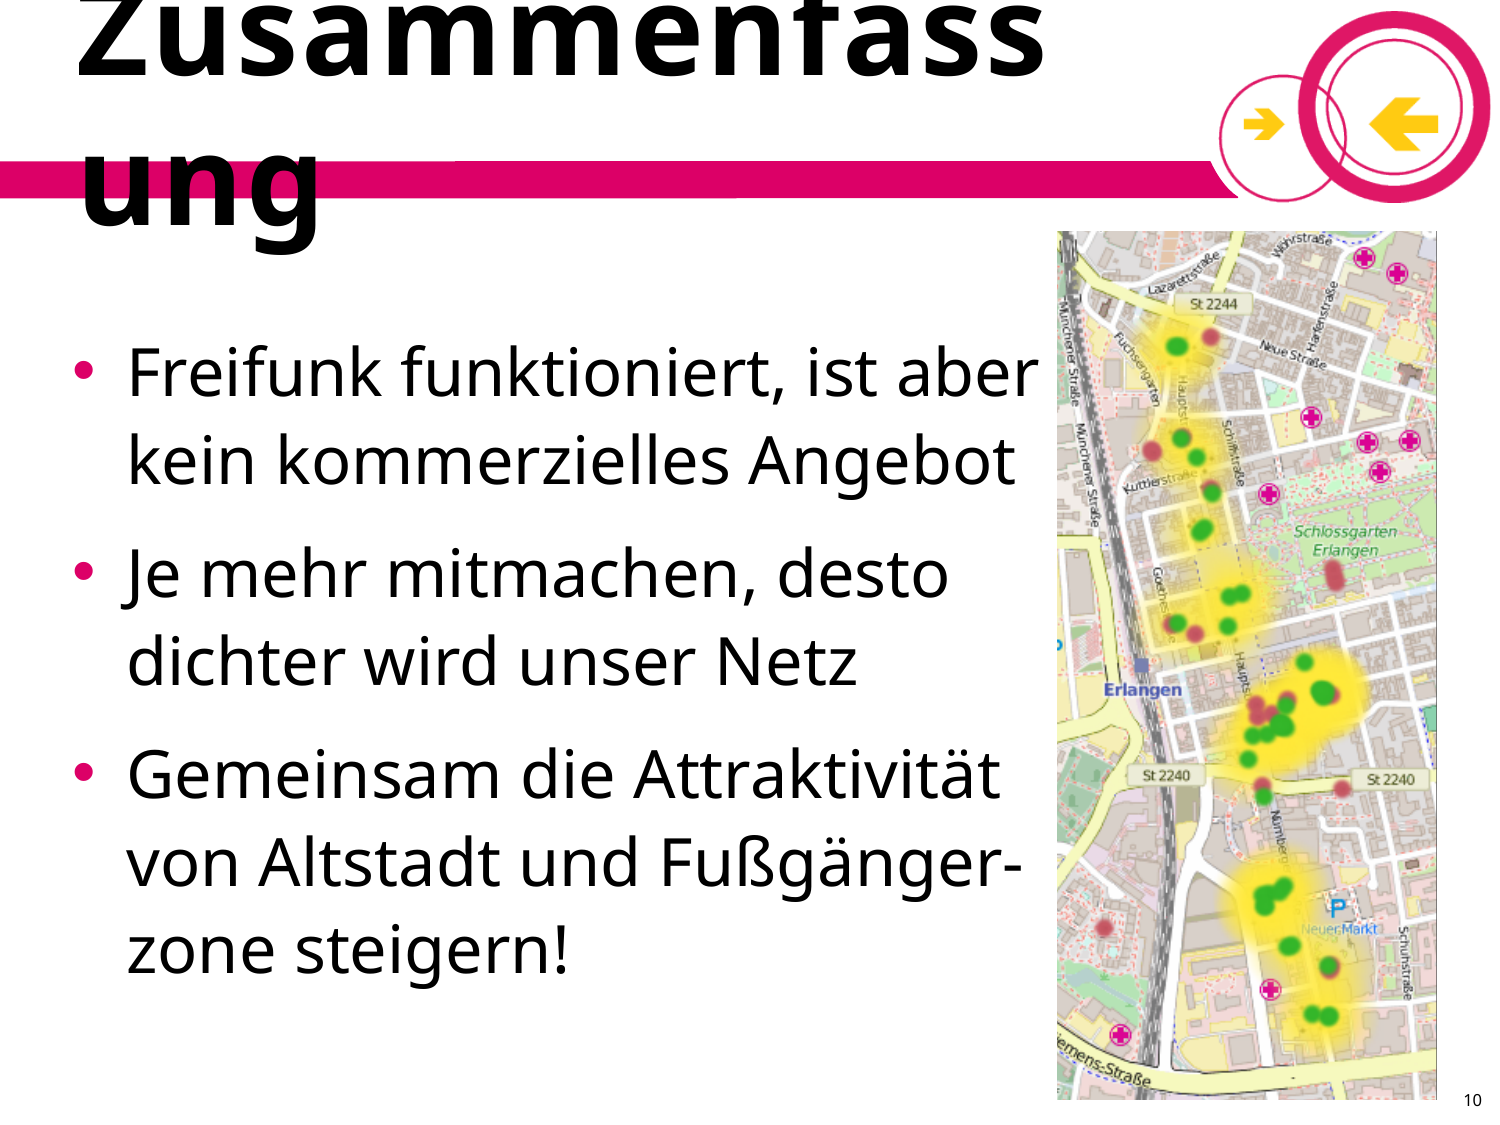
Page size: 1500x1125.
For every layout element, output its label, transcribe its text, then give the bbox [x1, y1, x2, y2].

title Zusammenfassung [76, 40, 1060, 161]
list Freifunk funktioniert, ist aber kein kommerzielles Angebot Je mehr mitmachen, desto dichter wird unser Netz Gemeinsam die Attraktivität von Altstadt und Fußgänger- zone steigern! [53, 314, 1057, 1059]
picture [1218, 11, 1491, 203]
picture [1057, 231, 1437, 1100]
slide_number <Foliennummer> [1202, 1077, 1483, 1125]
